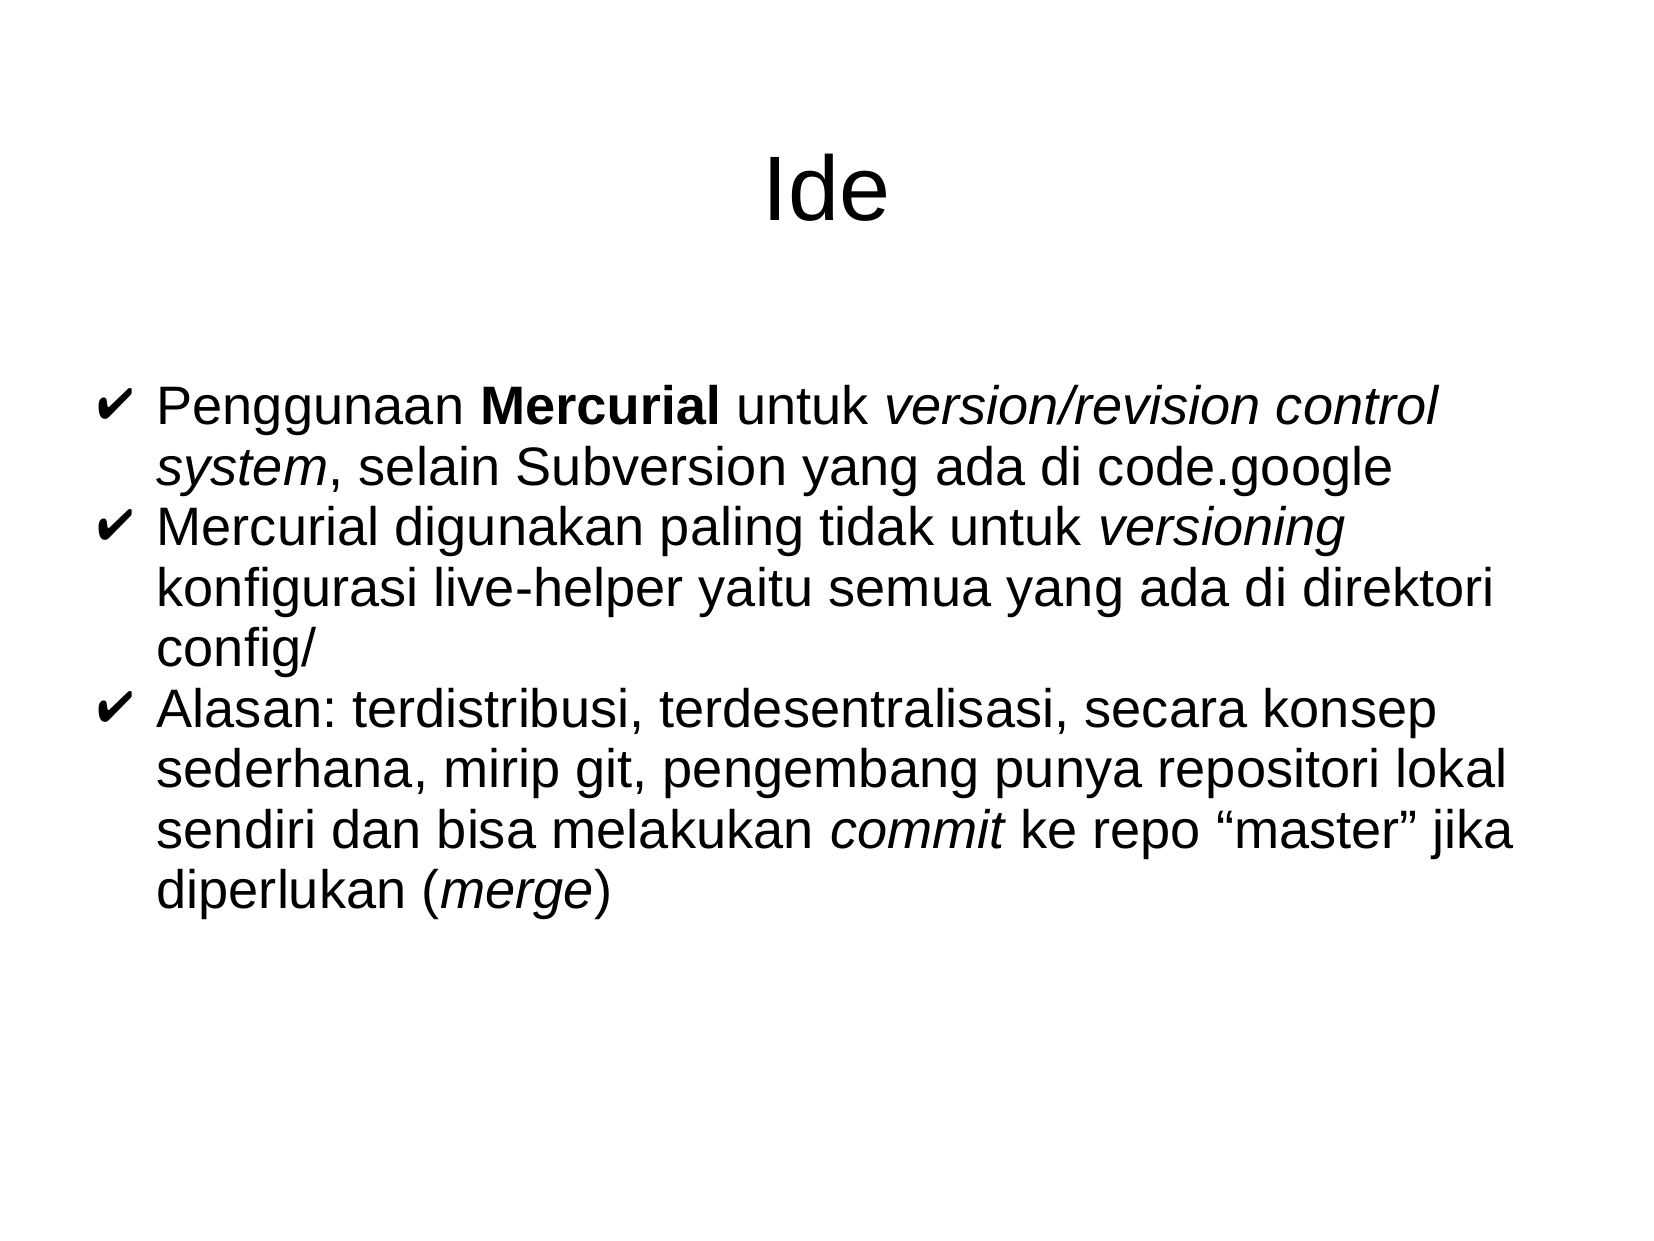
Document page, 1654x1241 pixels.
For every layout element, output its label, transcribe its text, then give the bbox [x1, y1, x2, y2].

title Ide [82, 84, 1571, 187]
subtitle Penggunaan Mercurial untuk version/revision control system, selain Subversion yang ada di code.google Mercurial digunakan paling tidak untuk versioning konfigurasi live-helper yaitu semua yang ada di direktori config/ Alasan: terdistribusi, terdesentralisasi, secara konsep sederhana, mirip git, pengembang punya repositori lokal sendiri dan bisa melakukan commit ke repo “master” jika diperlukan (merge) [82, 187, 1571, 1109]
